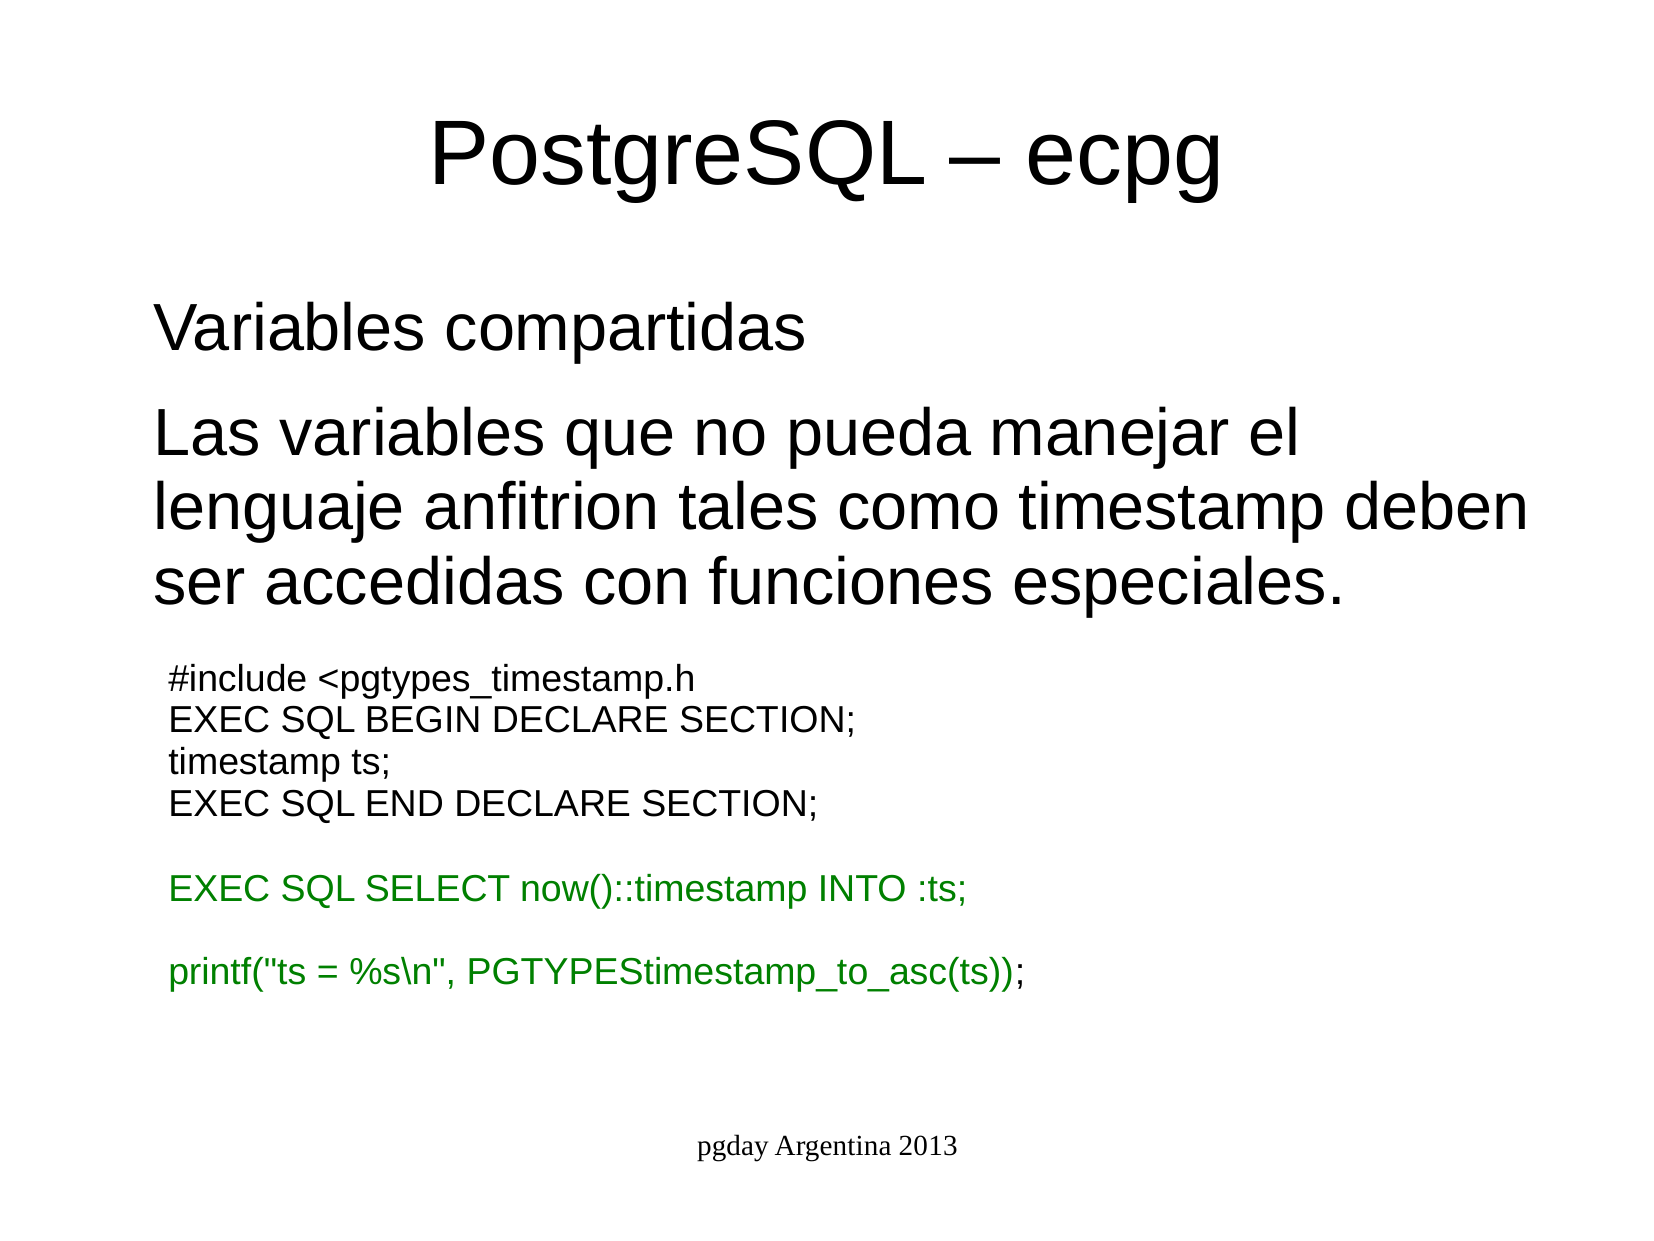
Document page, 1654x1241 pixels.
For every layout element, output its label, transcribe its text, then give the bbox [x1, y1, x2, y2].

text_box #include <pgtypes_timestamp.h EXEC SQL BEGIN DECLARE SECTION; timestamp ts; EXEC SQL END DECLARE SECTION; EXEC SQL SELECT now()::timestamp INTO :ts; printf("ts = %s\n", PGTYPEStimestamp_to_asc(ts)); [153, 649, 1536, 1001]
title PostgreSQL – ecpg [82, 49, 1571, 257]
list Variables compartidas Las variables que no pueda manejar el lenguaje anfitrion tales como timestamp deben ser accedidas con funciones especiales. [82, 290, 1538, 650]
